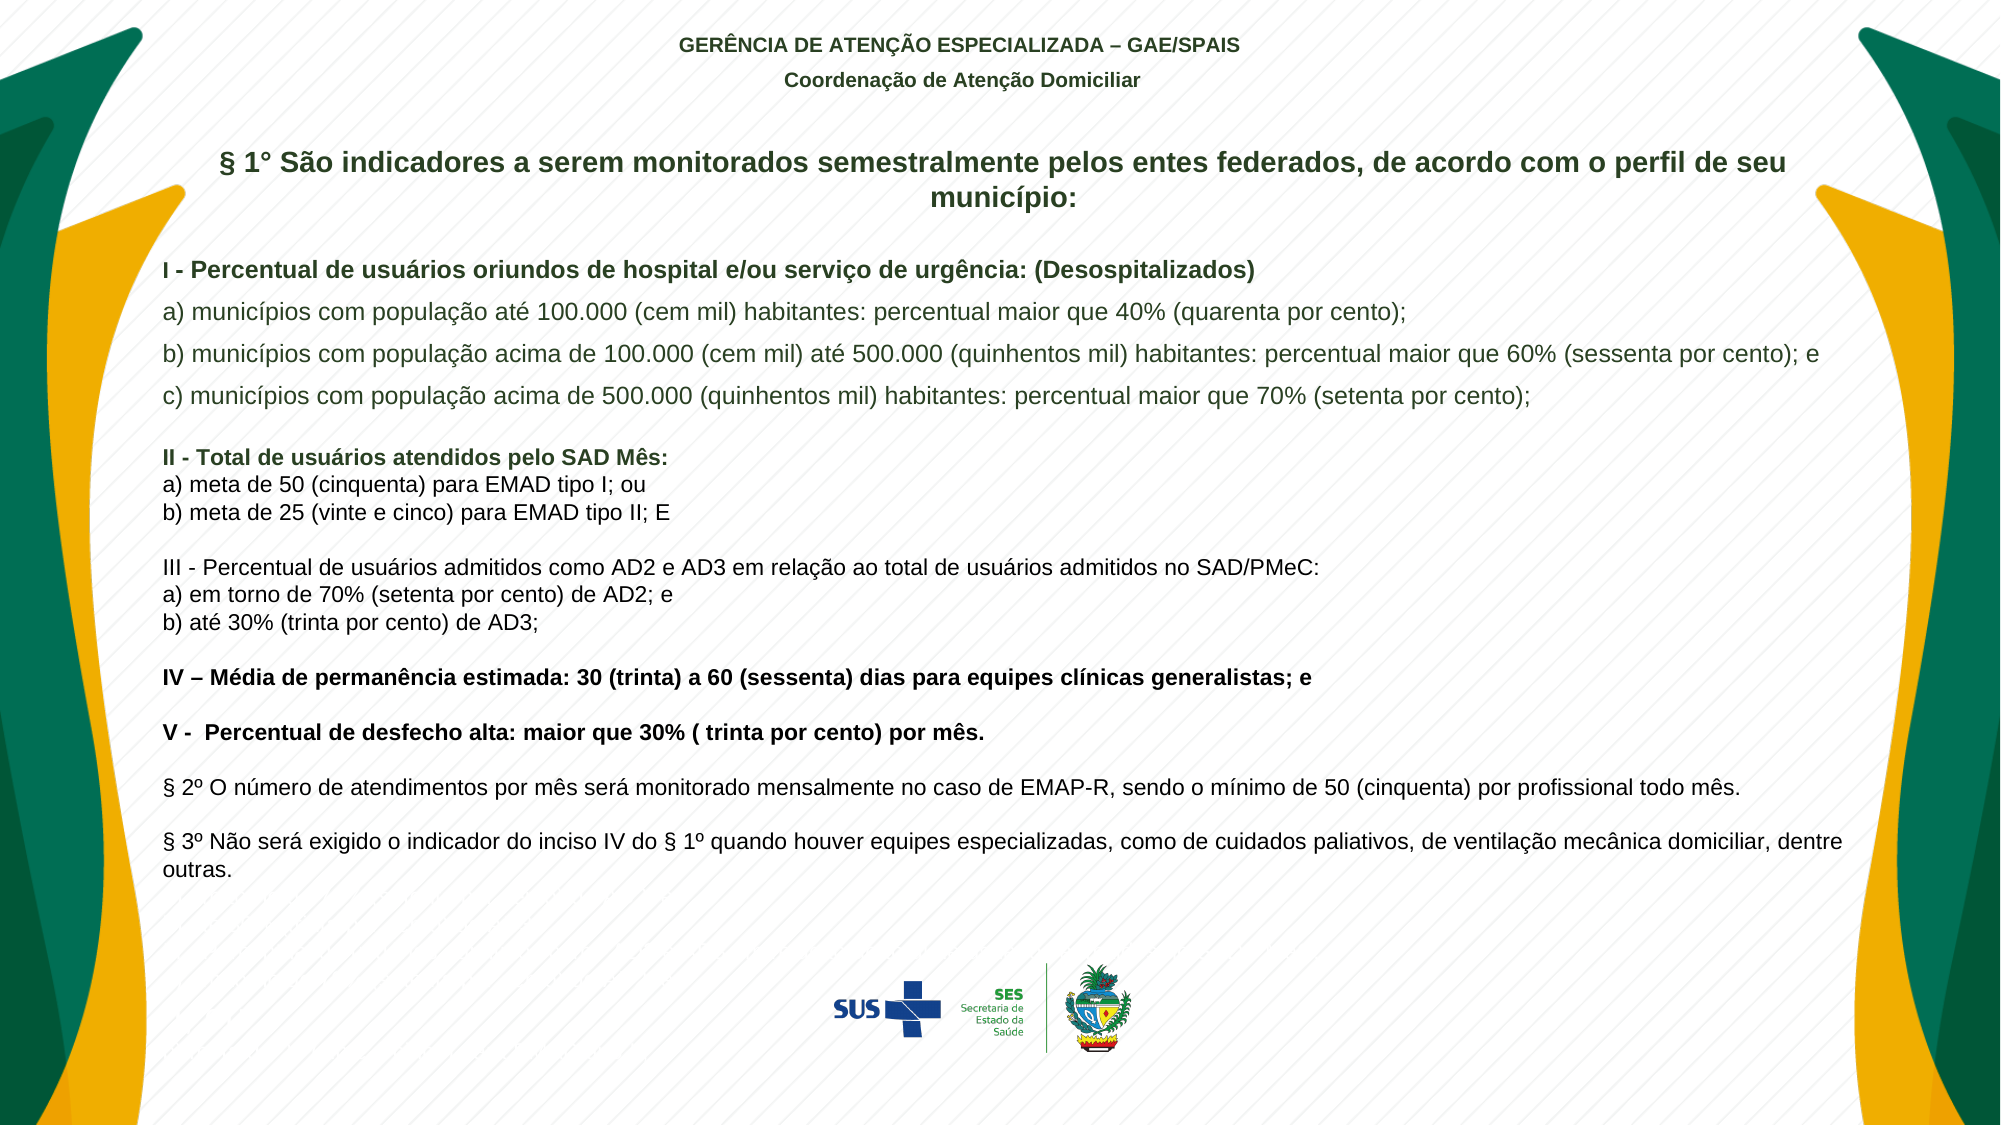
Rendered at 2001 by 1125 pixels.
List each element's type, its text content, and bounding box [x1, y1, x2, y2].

picture [0, 0, 2001, 1125]
text_box § 1° São indicadores a serem monitorados semestralmente pelos entes federados, de acordo com o perfil de seu município: I - Percentual de usuários oriundos de hospital e/ou serviço de urgência: (Desospitalizados) a) municípios com população até 100.000 (cem mil) habitantes: percentual maior que 40% (quarenta por cento); b) municípios com população acima de 100.000 (cem mil) até 500.000 (quinhentos mil) habitantes: percentual maior que 60% (sessenta por cento); e c) municípios com população acima de 500.000 (quinhentos mil) habitantes: percentual maior que 70% (setenta por cento); II - Total de usuários atendidos pelo SAD Mês: a) meta de 50 (cinquenta) para EMAD tipo I; ou b) meta de 25 (vinte e cinco) para EMAD tipo II; E III - Percentual de usuários admitidos como AD2 e AD3 em relação ao total de usuários admitidos no SAD/PMeC: a) em torno de 70% (setenta por cento) de AD2; e b) até 30% (trinta por cento) de AD3; IV – Média de permanência estimada: 30 (trinta) a 60 (sessenta) dias para equipes clínicas generalistas; e V - Percentual de desfecho alta: maior que 30% ( trinta por cento) por mês. § 2º O número de atendimentos por mês será monitorado mensalmente no caso de EMAP-R, sendo o mínimo de 50 (cinquenta) por profissional todo mês. § 3º Não será exigido o indicador do inciso IV do § 1º quando houver equipes especializadas, como de cuidados paliativos, de ventilação mecânica domiciliar, dentre outras. a) em torno de 70% (setenta por cento) de AD2; e b) até 30% (trinta por cento) de AD3; III - Percentual de usuários admitidos como AD2 e AD3 em relação ao total de usuários admitidos no SAD/PMeC: a) em torno de 70% (setenta por cento) de AD2; e I; ou b) meta de 25 (vinte e cinco) para EMAD tipo II; [147, 135, 1861, 1125]
text_box GERÊNCIA DE ATENÇÃO ESPECIALIZADA – GAE/SPAIS Coordenação de Atenção Domiciliar [221, 24, 1698, 100]
